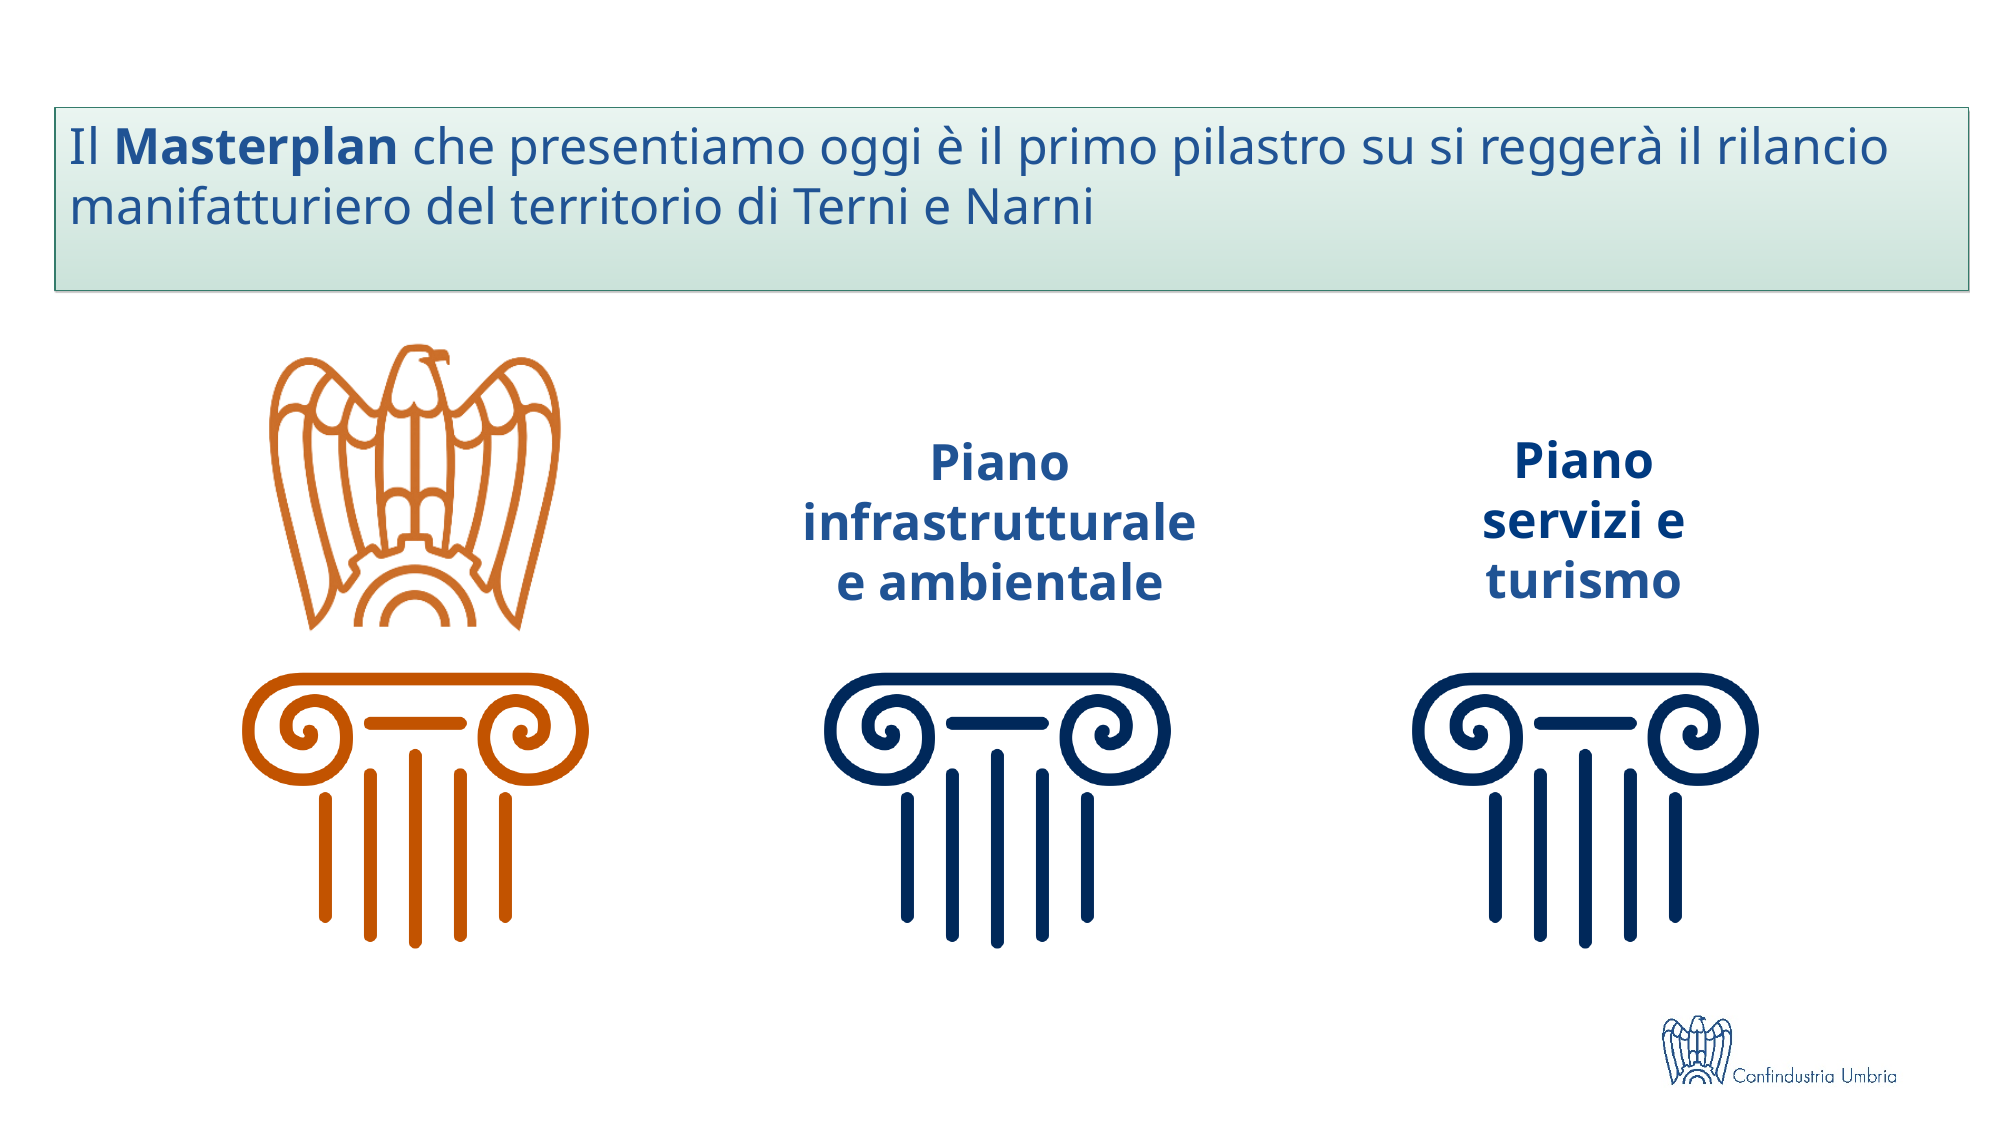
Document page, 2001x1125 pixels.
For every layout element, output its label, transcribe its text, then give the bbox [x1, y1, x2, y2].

title Il Masterplan che presentiamo oggi è il primo pilastro su si reggerà il rilancio manifatturiero del territorio di Terni e Narni [55, 107, 1969, 291]
text_box Piano infrastrutturale e ambientale [770, 422, 1230, 586]
picture [165, 326, 665, 988]
text_box Piano servizi e turismo [1375, 420, 1794, 616]
picture [1335, 586, 1906, 1088]
picture [747, 586, 1247, 988]
